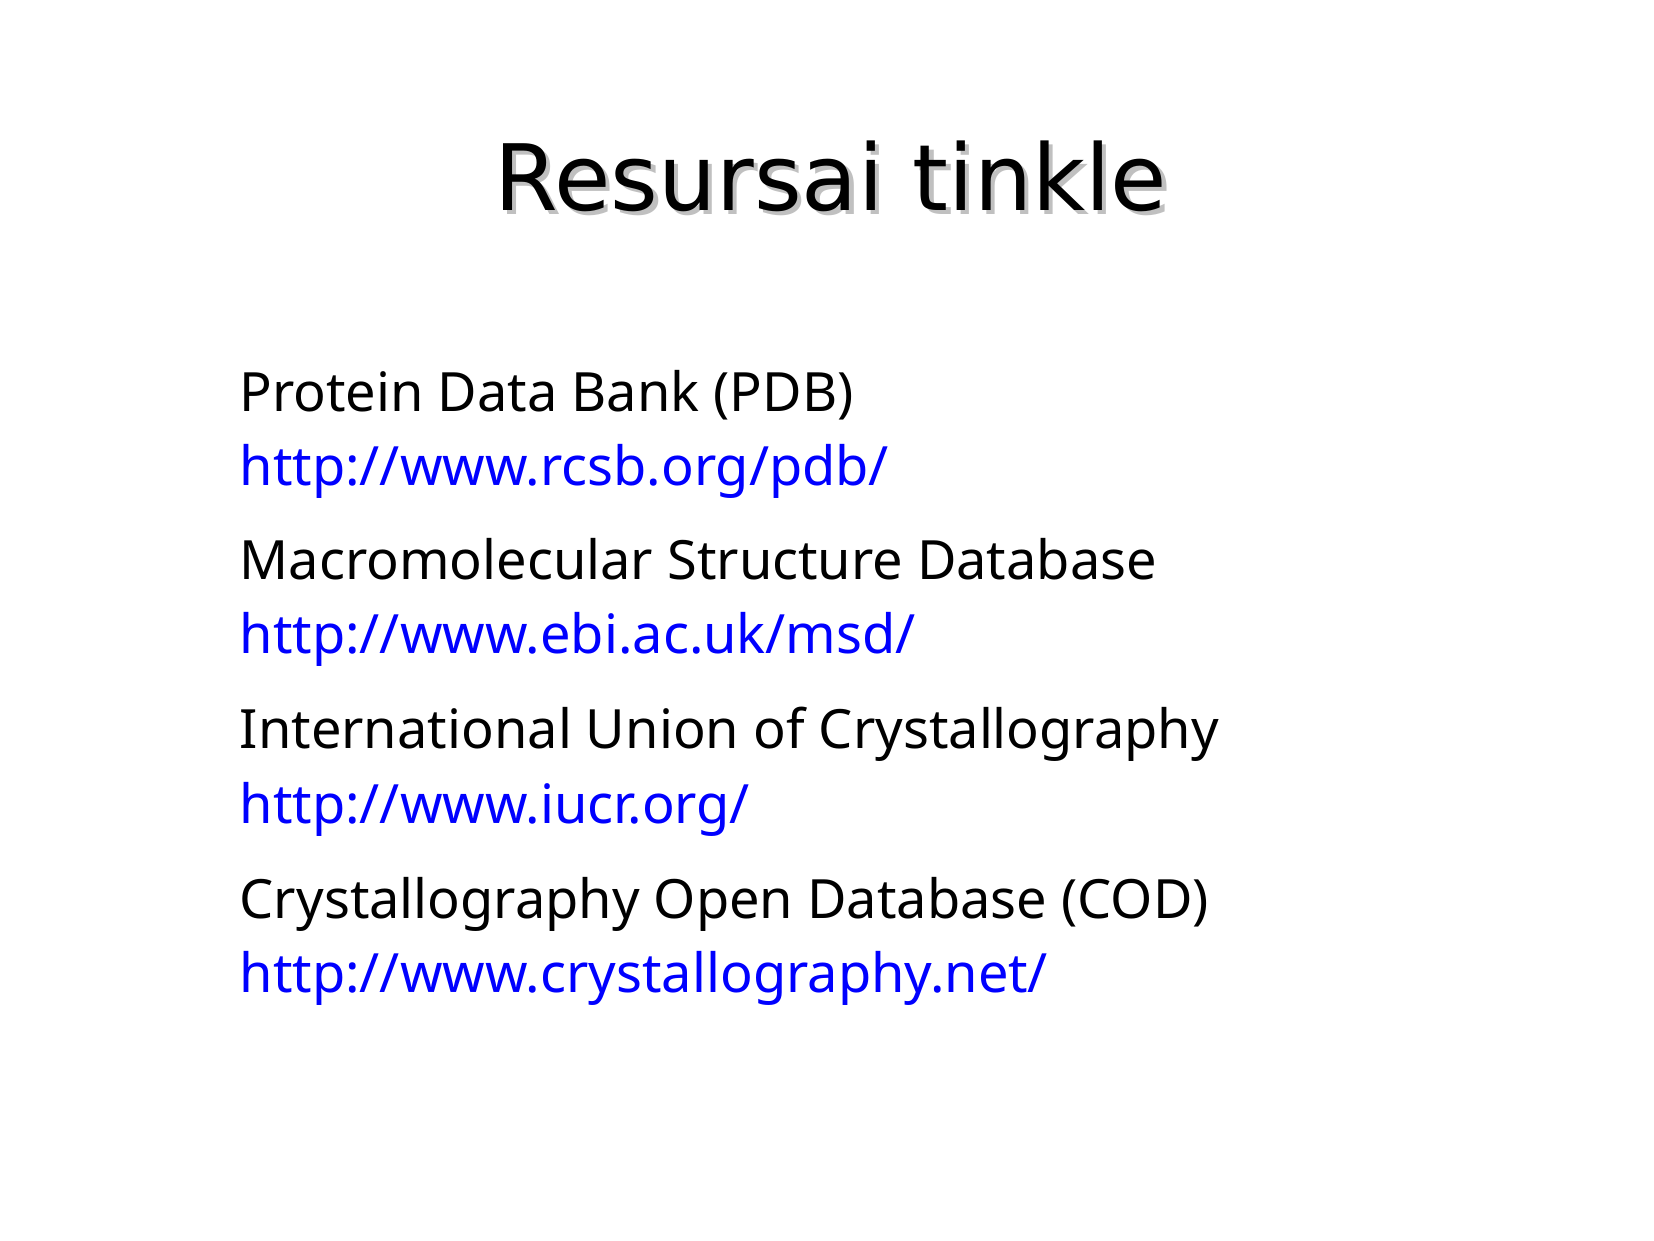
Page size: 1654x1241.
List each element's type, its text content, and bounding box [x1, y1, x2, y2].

text_box Protein Data Bank (PDB) http://www.rcsb.org/pdb/ Macromolecular Structure Database http://www.ebi.ac.uk/msd/ International Union of Crystallography http://www.iucr.org/ Crystallography Open Database (COD) http://www.crystallography.net/ [225, 345, 1463, 1136]
title Resursai tinkle [125, 75, 1538, 283]
